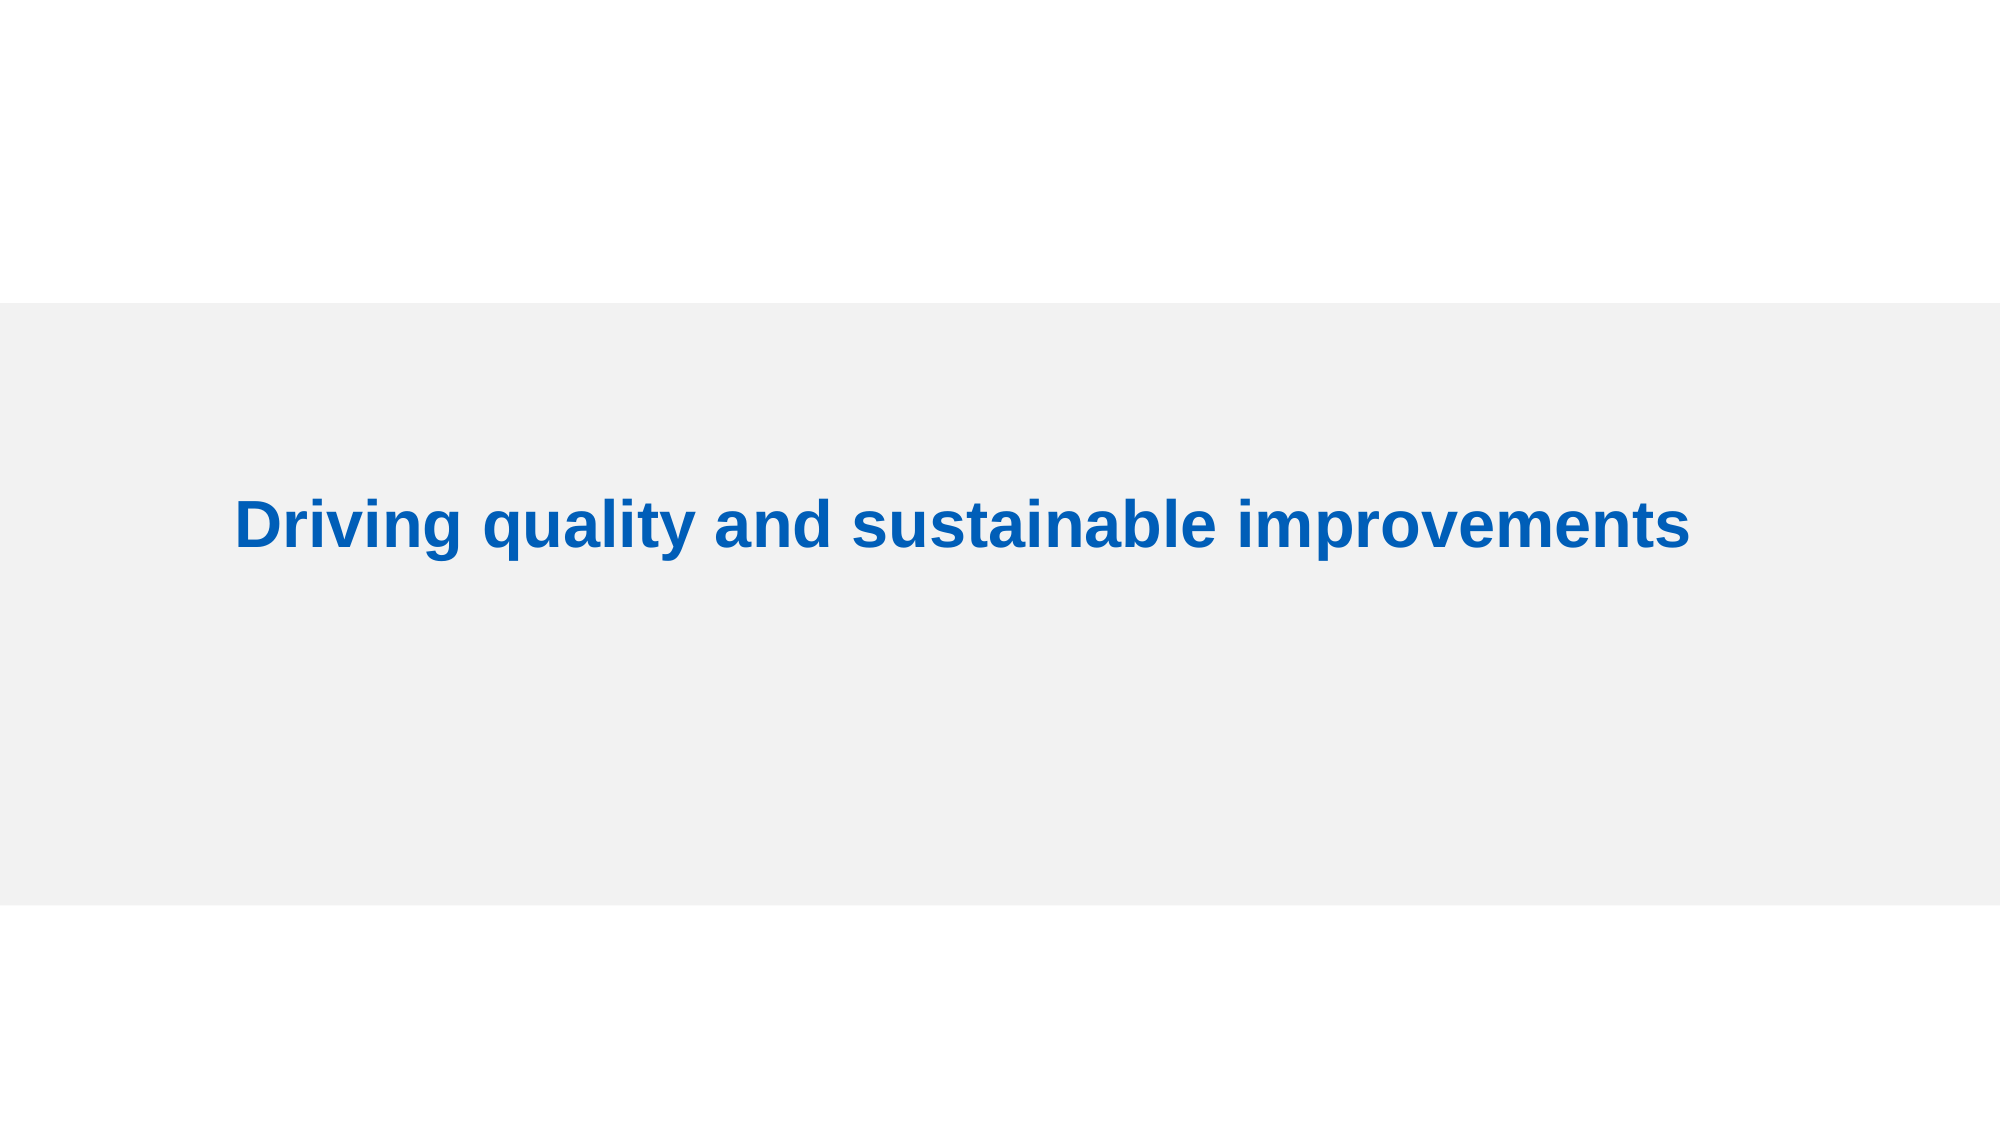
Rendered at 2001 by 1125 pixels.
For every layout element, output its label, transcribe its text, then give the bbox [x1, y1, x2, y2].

text_box Driving quality and sustainable improvements [39, 472, 1888, 569]
text_box [0, 303, 2000, 906]
